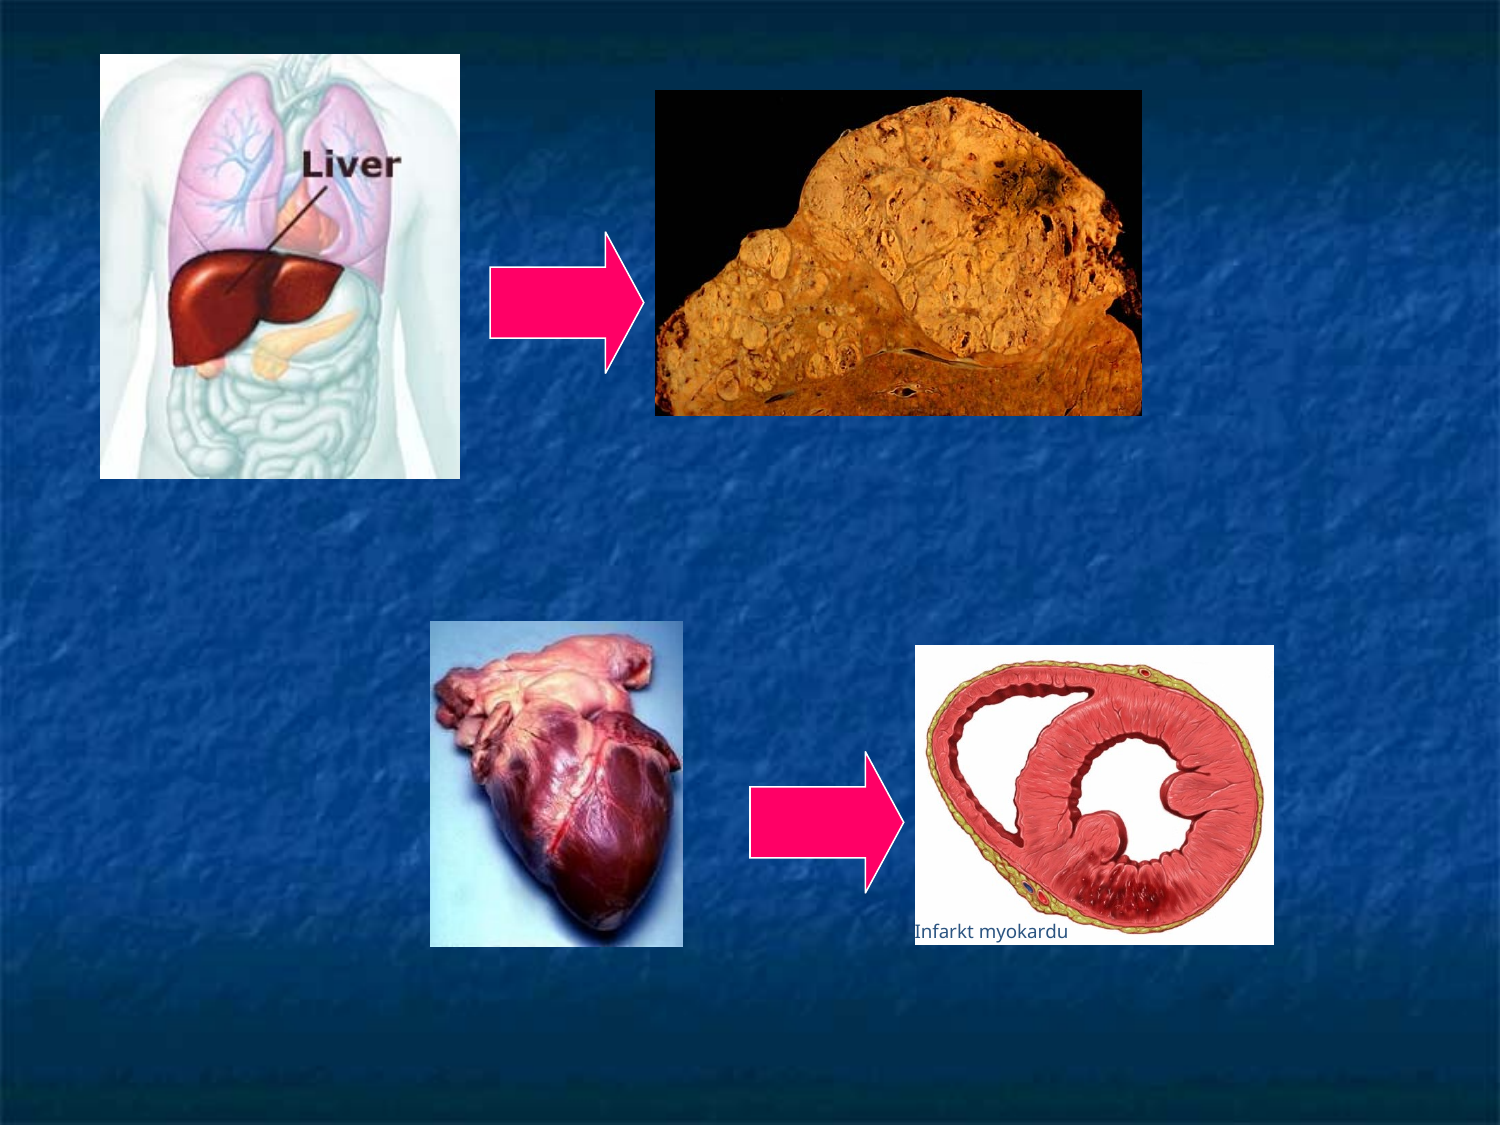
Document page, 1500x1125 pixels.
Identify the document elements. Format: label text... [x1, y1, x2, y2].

picture [0, 0, 1500, 1125]
text_box Infarkt myokardu [899, 893, 1094, 954]
text_box [490, 231, 644, 374]
text_box [750, 751, 904, 894]
text_box [655, 90, 1142, 416]
text_box [100, 54, 460, 479]
text_box [915, 645, 1274, 945]
text_box [430, 621, 683, 947]
